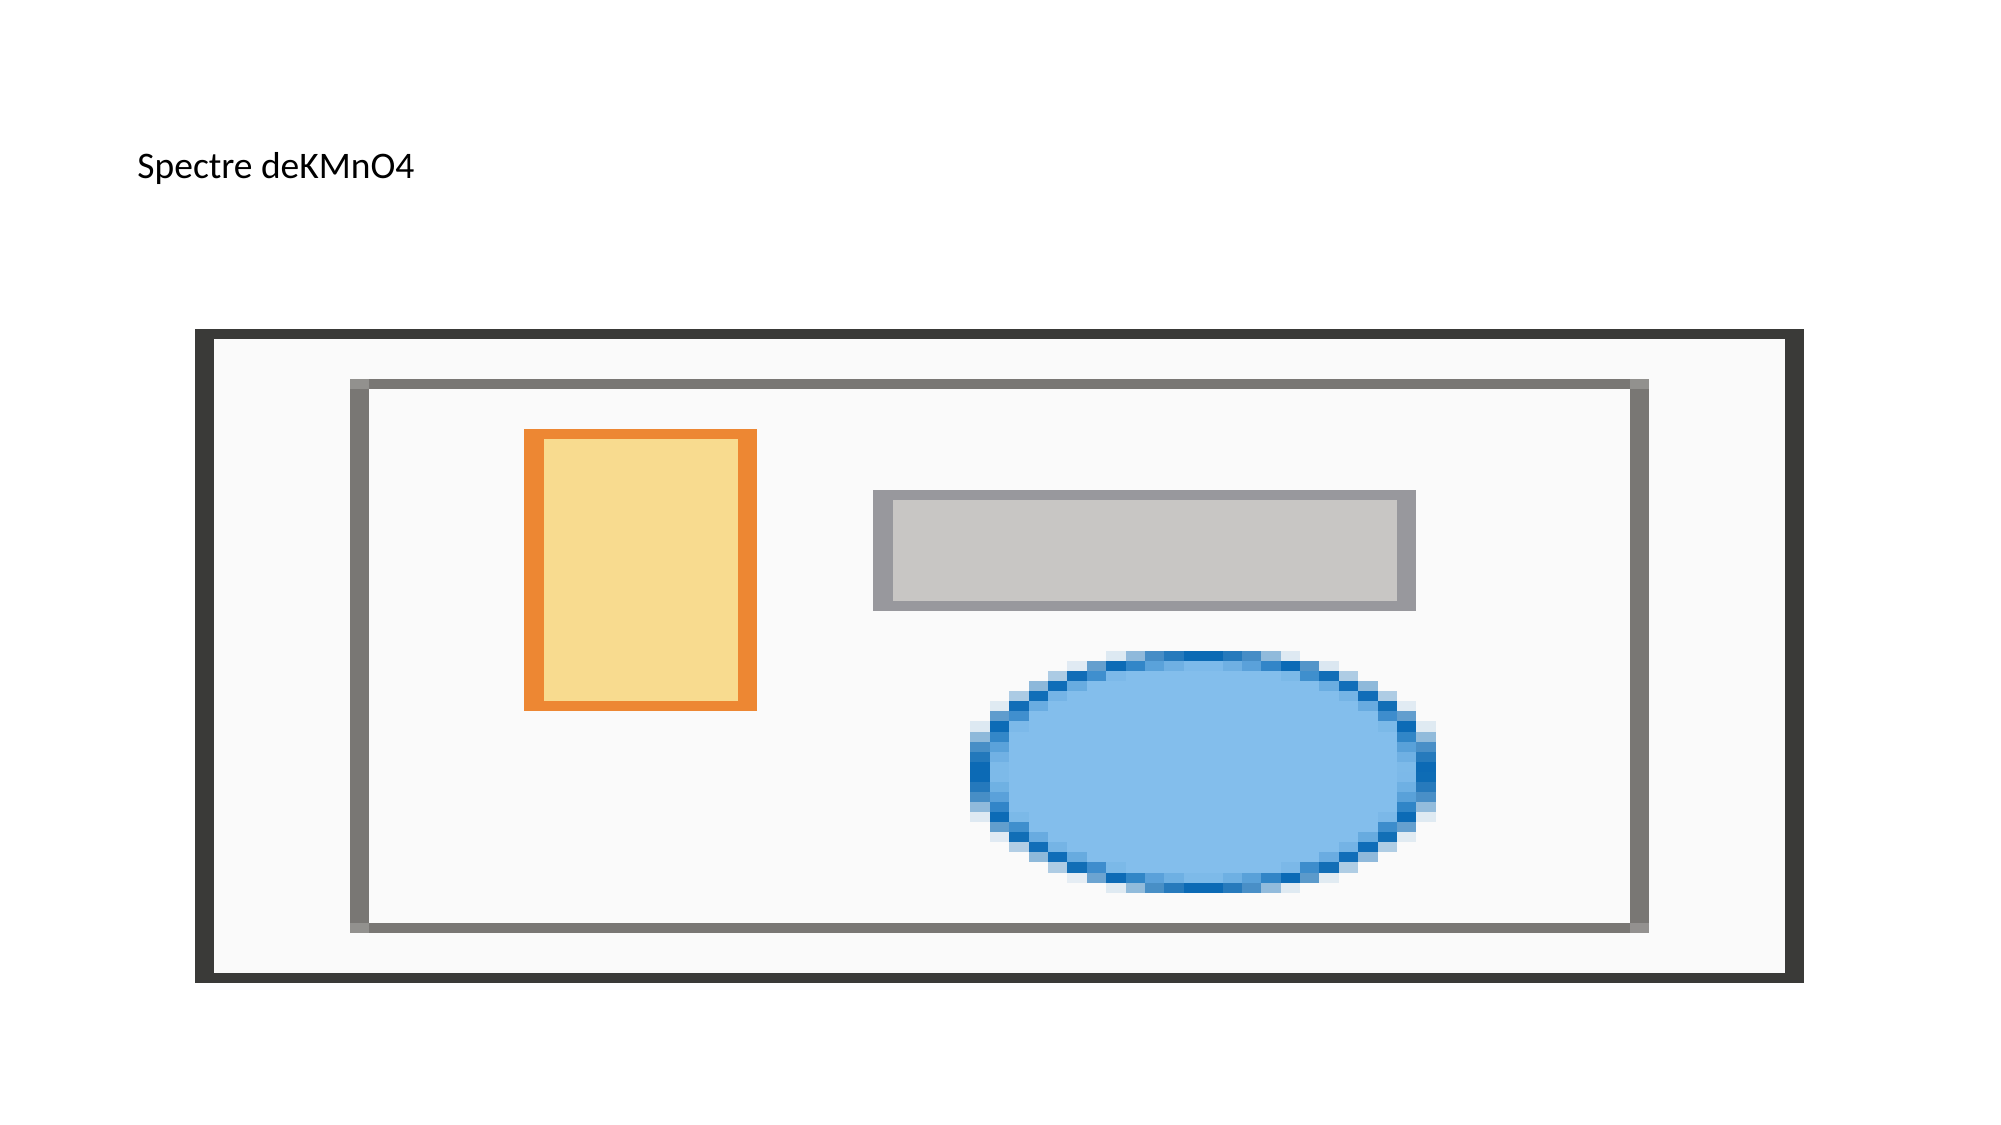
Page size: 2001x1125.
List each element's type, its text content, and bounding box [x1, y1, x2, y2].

title Spectre deKMnO4 [137, 59, 1863, 278]
chart [137, 299, 1863, 1014]
